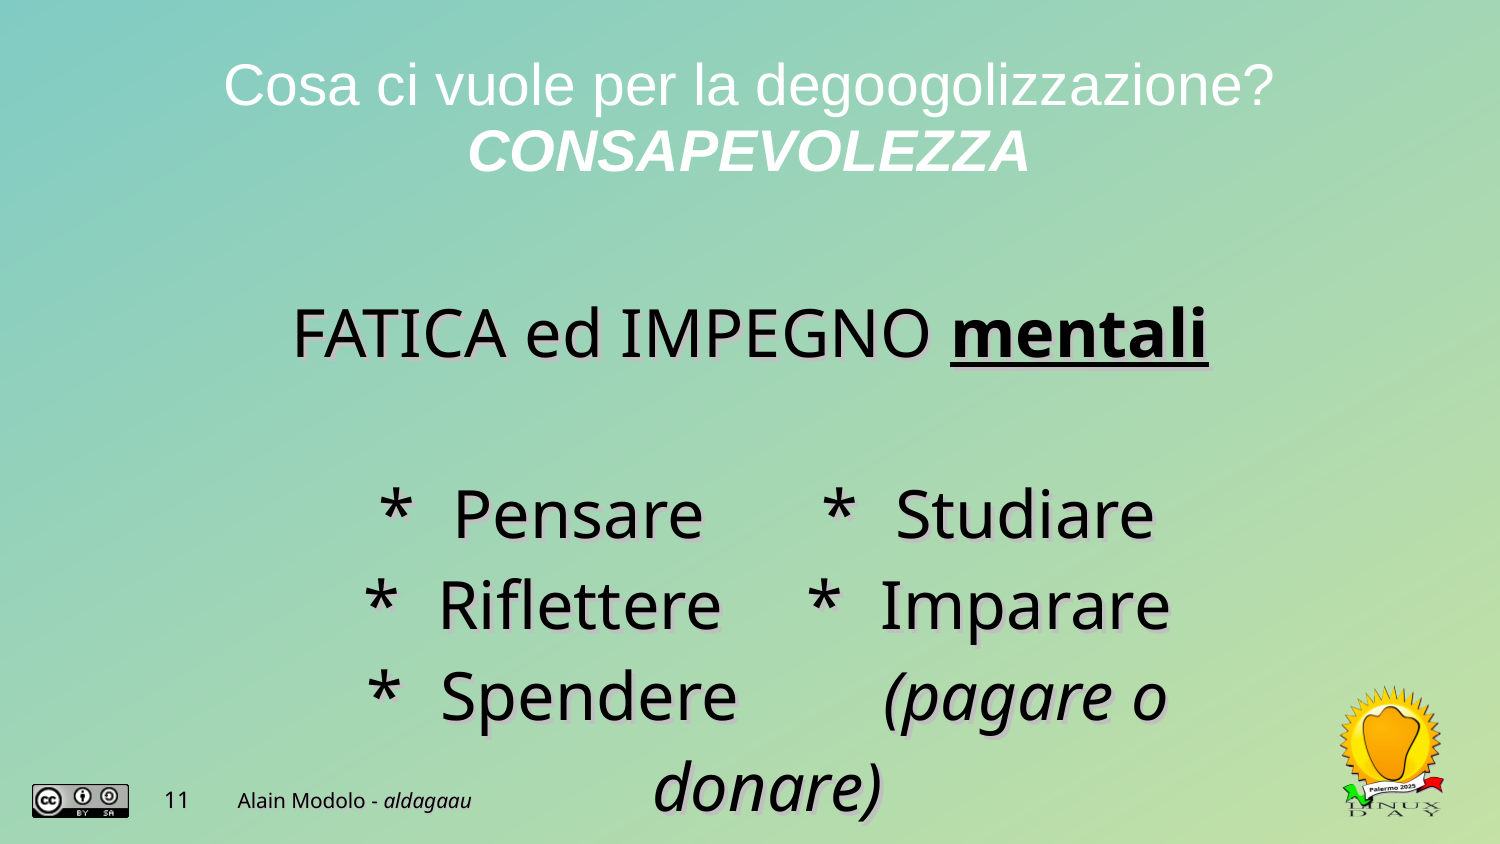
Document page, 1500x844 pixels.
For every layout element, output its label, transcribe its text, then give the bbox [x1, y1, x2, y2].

text_box FATICA ed IMPEGNO mentali * Pensare * Studiare * Riflettere * Imparare * Spendere (pagare o donare) [220, 278, 1280, 839]
title Cosa ci vuole per la degoogolizzazione? CONSAPEVOLEZZA [115, 37, 1385, 199]
picture [1233, 670, 1500, 844]
picture [32, 784, 129, 818]
